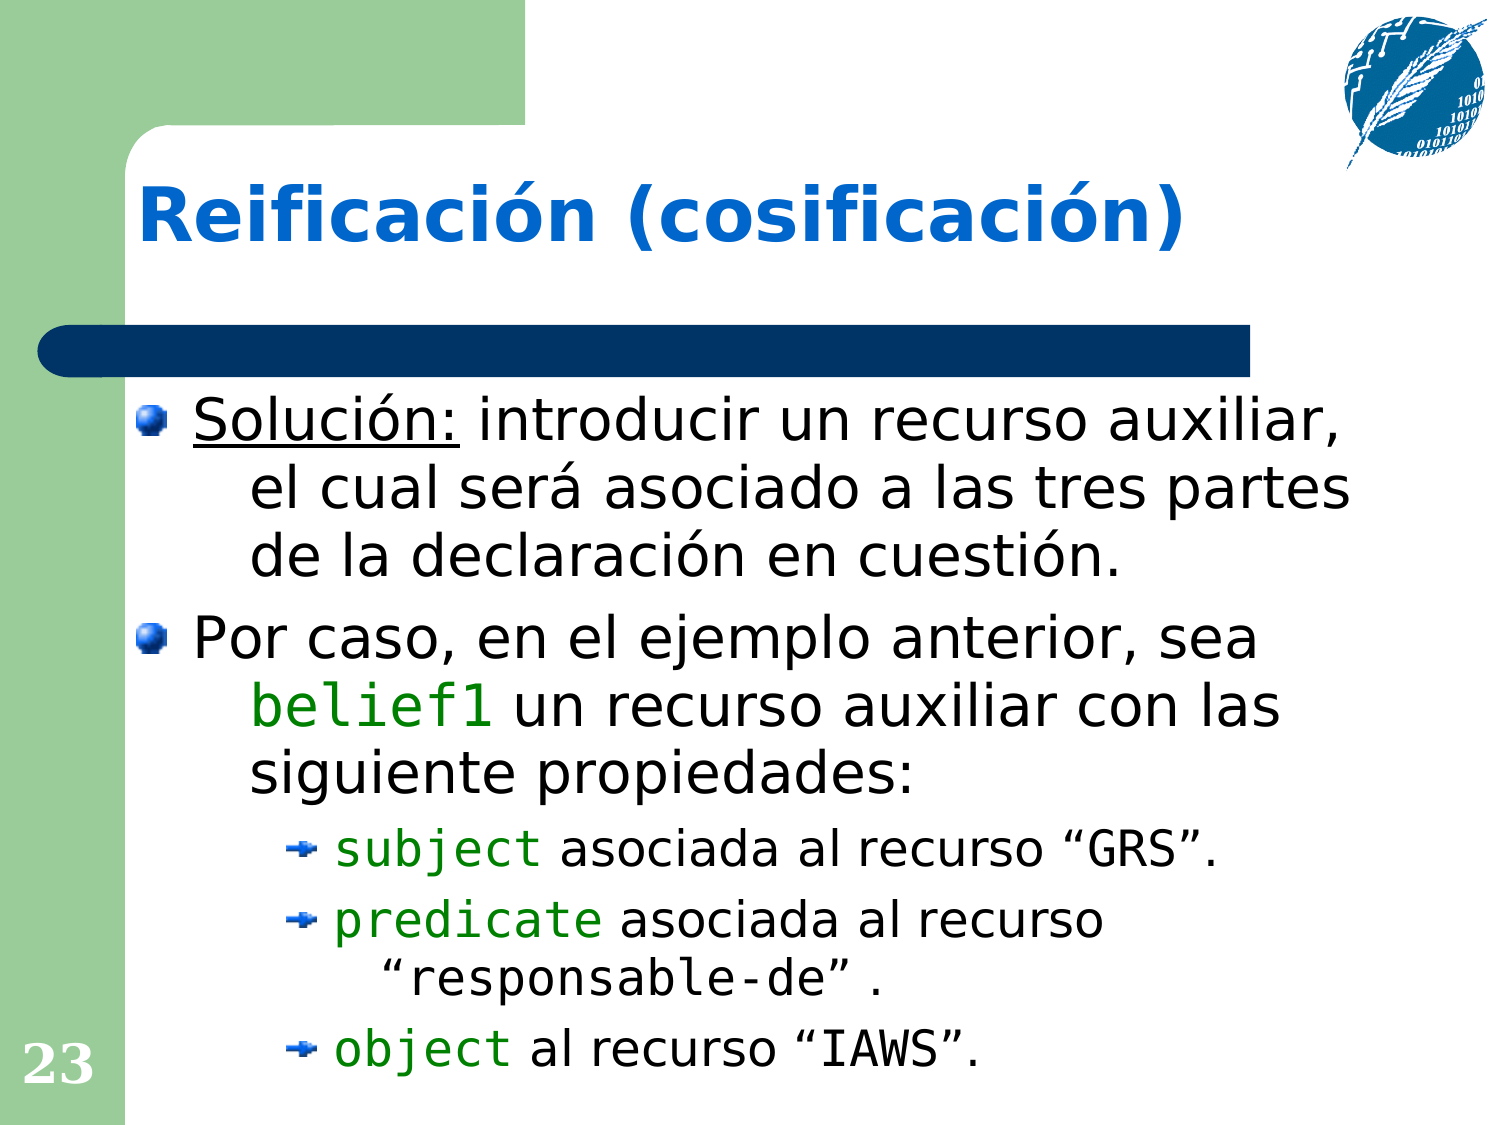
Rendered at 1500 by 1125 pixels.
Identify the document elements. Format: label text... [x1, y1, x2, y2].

picture [1427, 138, 1431, 148]
title Reificación (cosificación) [136, 135, 1413, 301]
picture [1416, 140, 1425, 149]
list Solución: introducir un recurso auxiliar, el cual será asociado a las tres partes de la declaración en cuestión. Por caso, en el ejemplo anterior, sea belief1 un recurso auxiliar con las siguiente propiedades: subject asociada al recurso “GRS”. predicate asociada al recurso “responsable-de” . object al recurso “IAWS”. [136, 386, 1399, 1097]
picture [1341, 15, 1487, 172]
picture [1433, 139, 1440, 147]
picture [1436, 127, 1450, 136]
